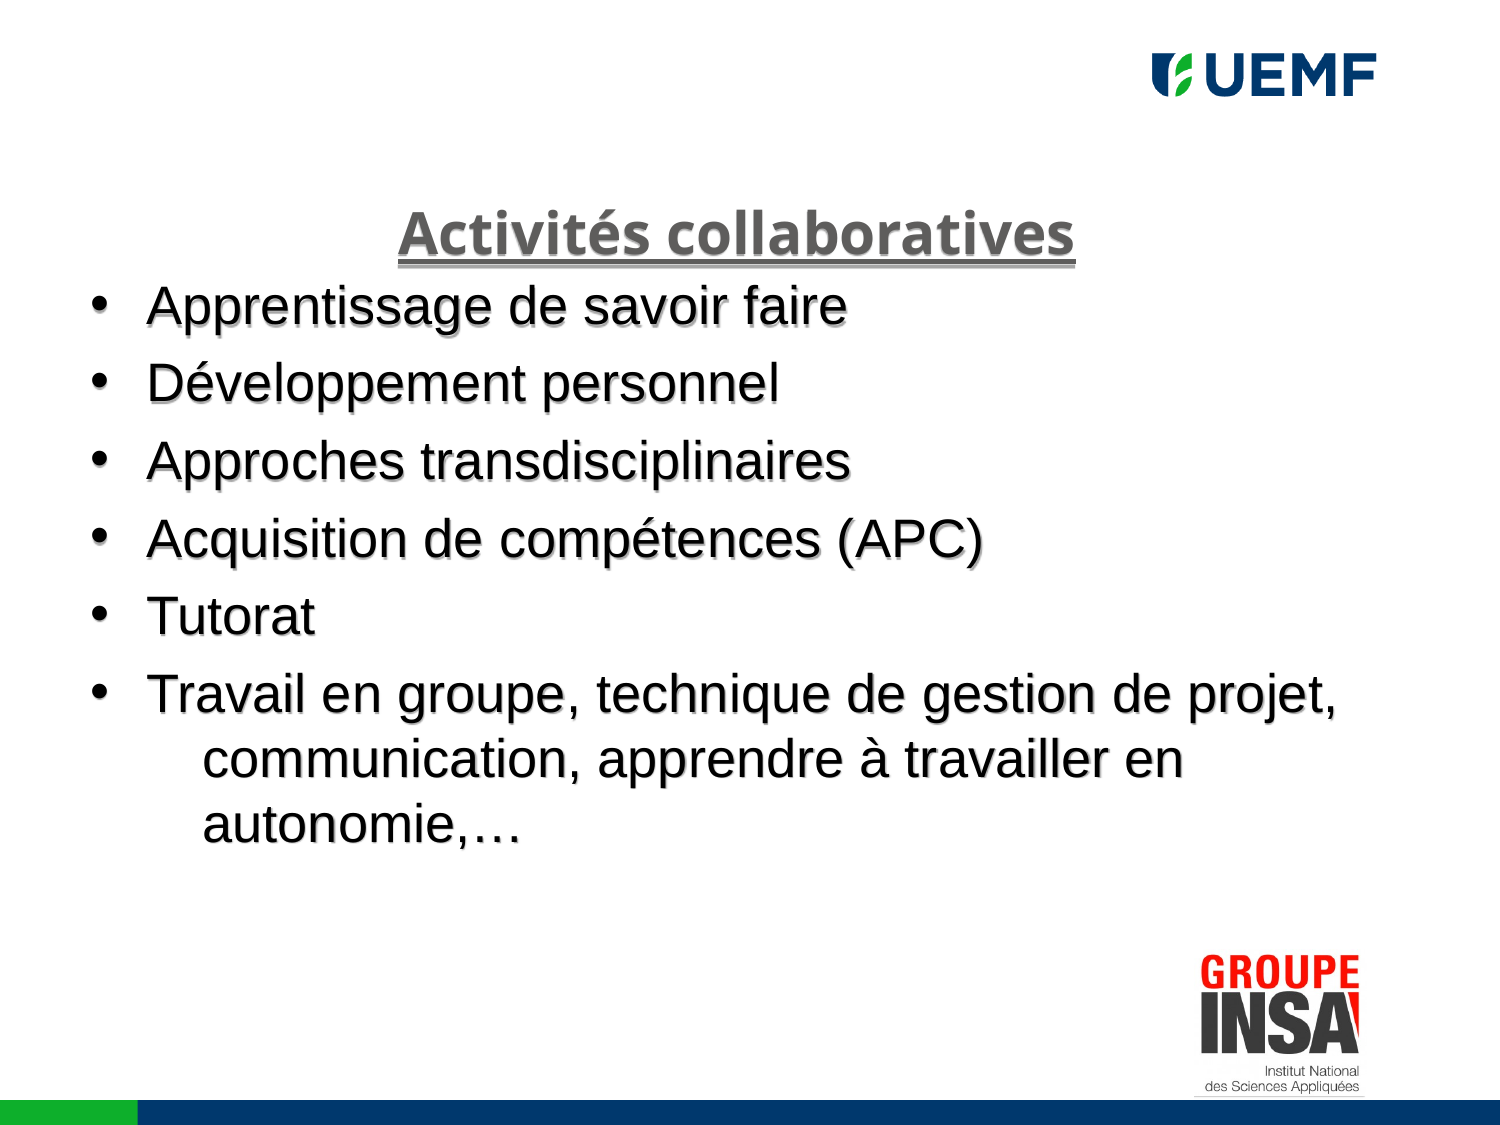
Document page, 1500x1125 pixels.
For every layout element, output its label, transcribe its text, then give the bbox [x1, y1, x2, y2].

title Activités collaboratives [62, 102, 1413, 291]
list Apprentissage de savoir faire Développement personnel Approches transdisciplinaires Acquisition de compétences (APC) Tutorat Travail en groupe, technique de gestion de projet, communication, apprendre à travailler en autonomie,… [75, 262, 1426, 1005]
